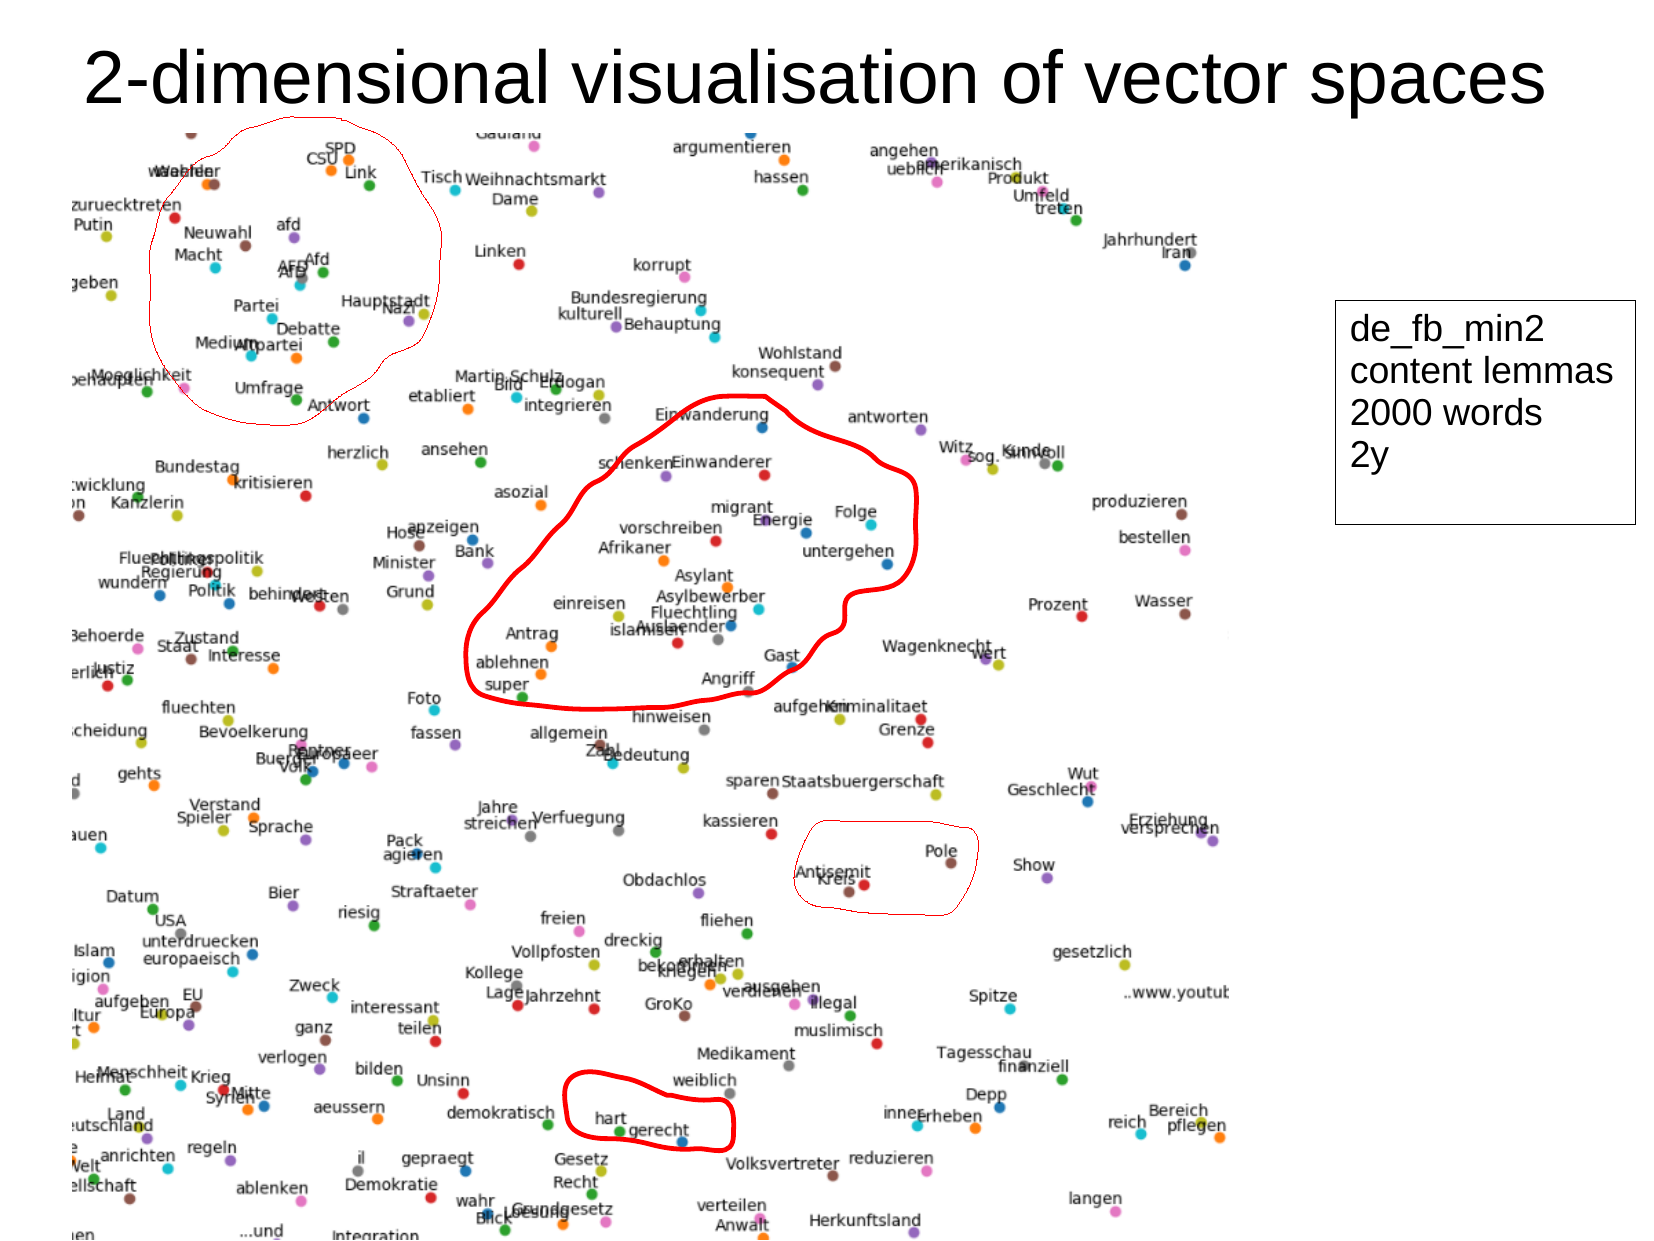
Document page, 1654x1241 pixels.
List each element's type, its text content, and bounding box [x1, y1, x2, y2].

picture [72, 133, 1229, 1240]
title 2-dimensional visualisation of vector spaces [71, 2, 1561, 154]
text_box de_fb_min2 content lemmas 2000 words 2y [1335, 300, 1636, 525]
